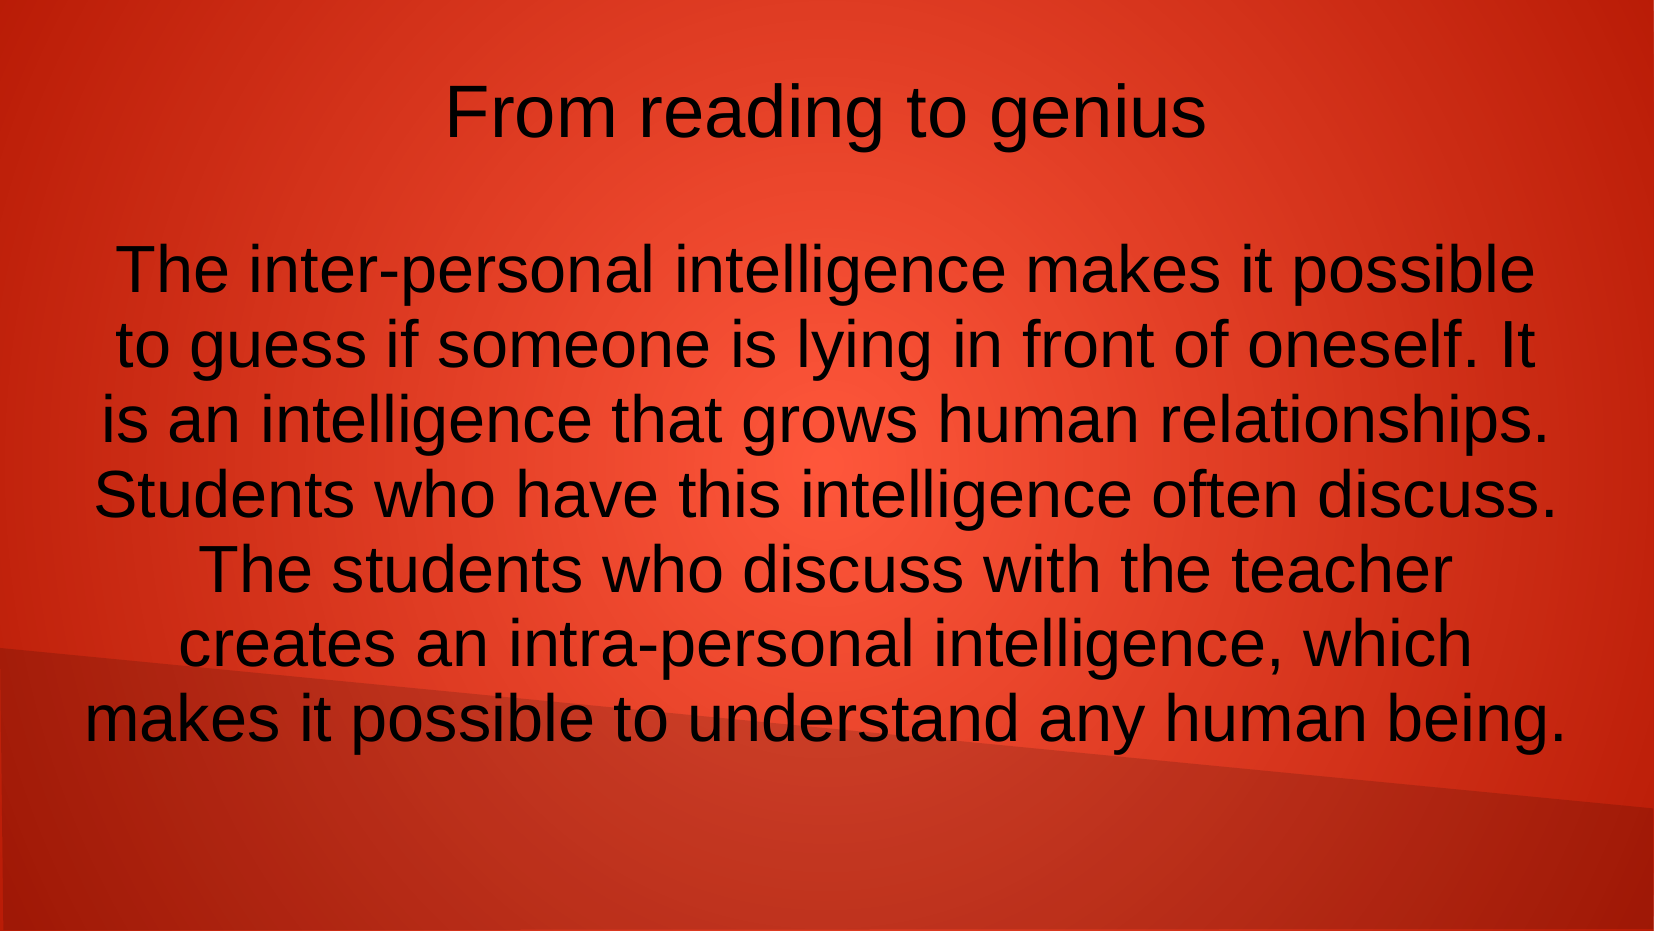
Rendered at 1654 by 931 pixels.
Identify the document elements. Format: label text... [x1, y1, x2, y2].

subtitle The inter-personal intelligence makes it possible to guess if someone is lying in front of oneself. It is an intelligence that grows human relationships. Students who have this intelligence often discuss. The students who discuss with the teacher creates an intra-personal intelligence, which makes it possible to understand any human being. [82, 195, 1571, 794]
title From reading to genius [82, 35, 1571, 189]
